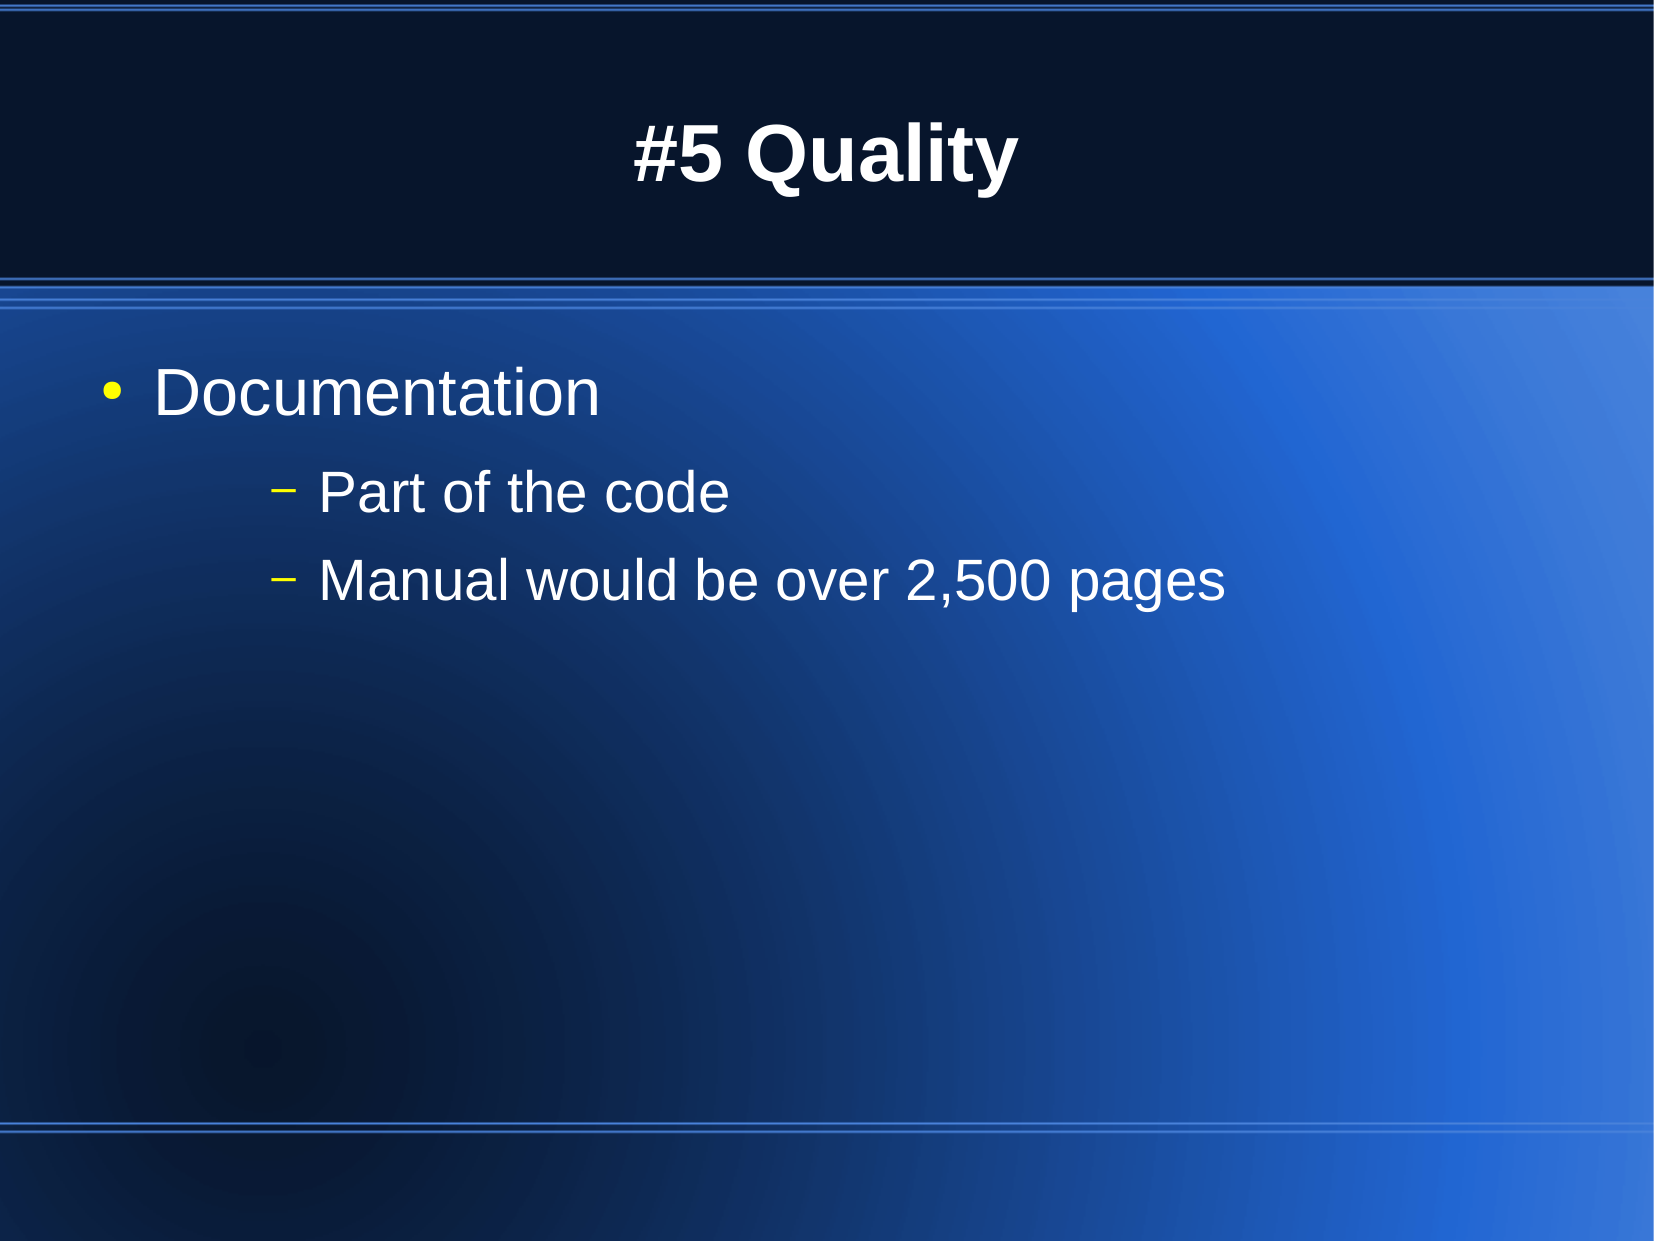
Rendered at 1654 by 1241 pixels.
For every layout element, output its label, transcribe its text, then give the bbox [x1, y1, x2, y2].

picture [0, 0, 1654, 1241]
list Documentation Part of the code Manual would be over 2,500 pages [82, 355, 1571, 1075]
title #5 Quality [82, 49, 1571, 257]
